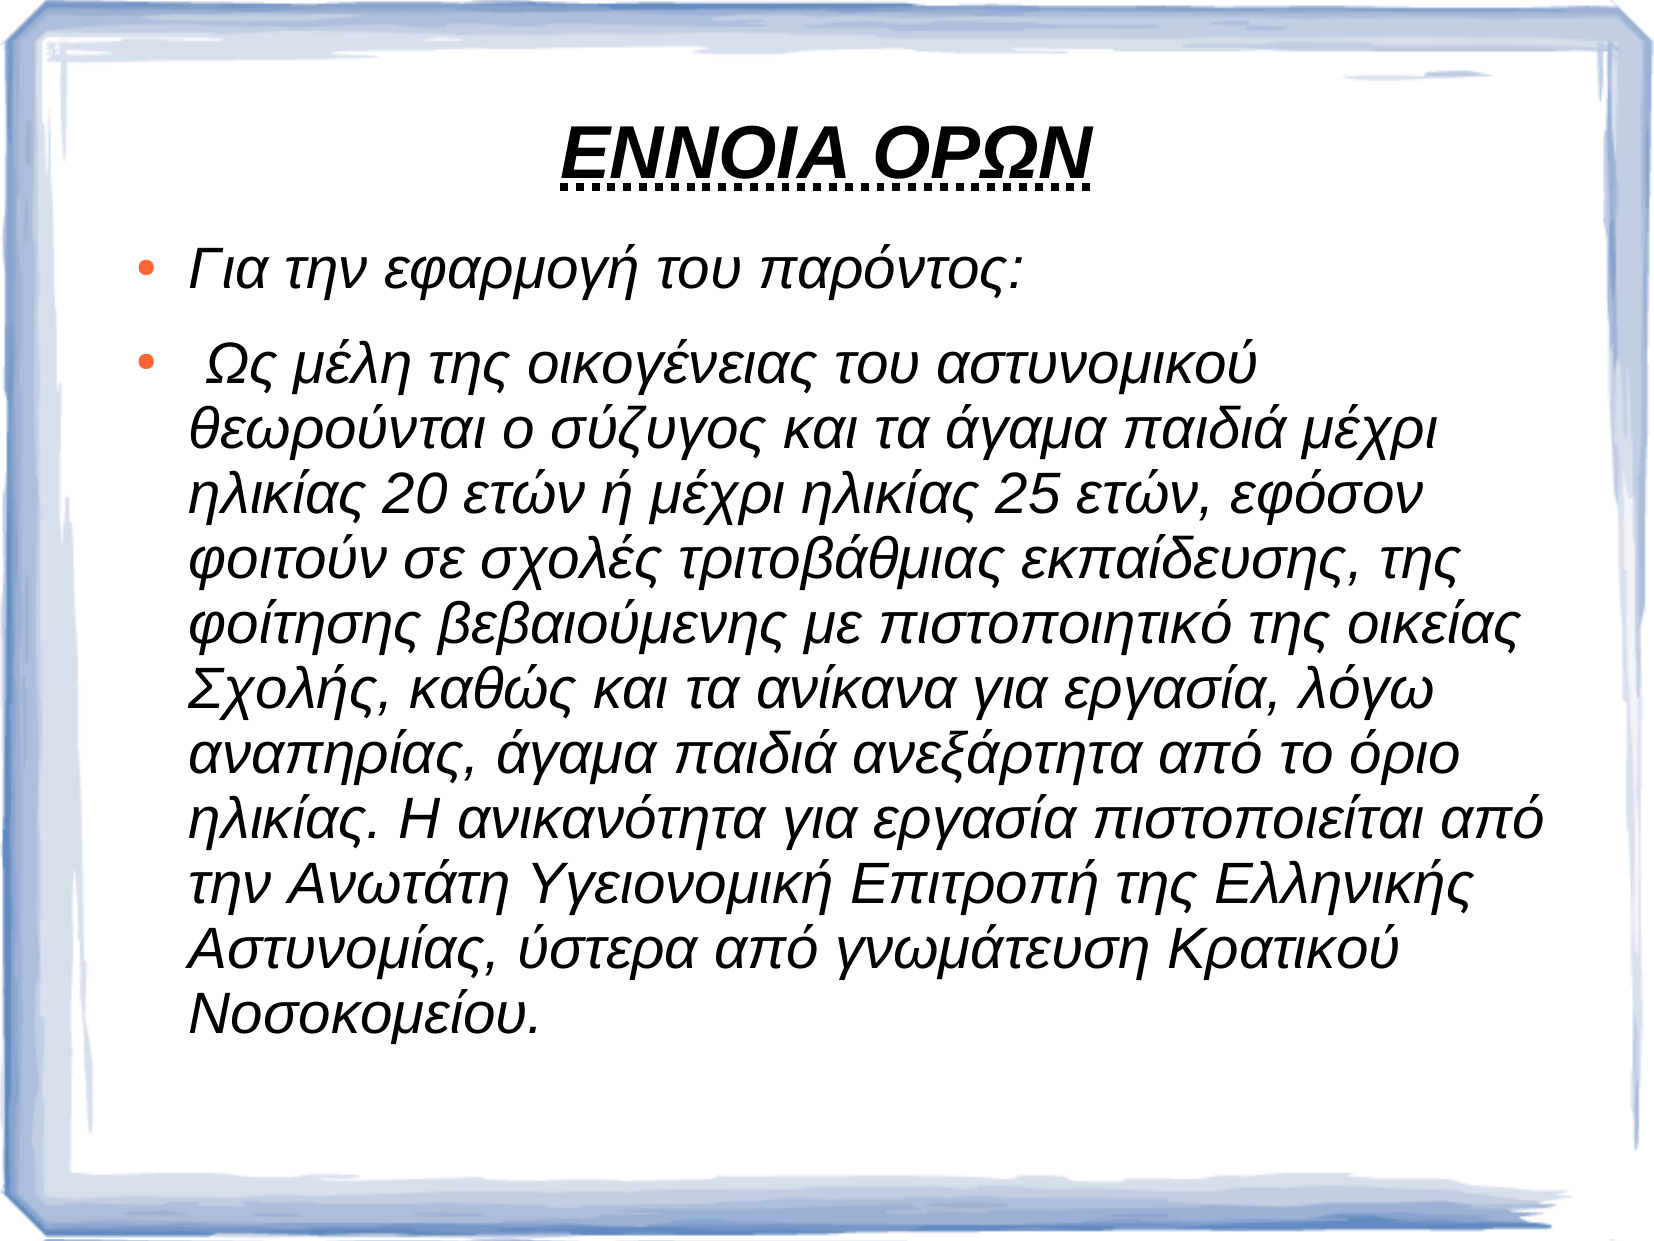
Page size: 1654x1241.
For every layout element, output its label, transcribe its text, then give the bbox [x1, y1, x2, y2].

title ΕΝΝΟΙΑ ΟΡΩΝ [82, 49, 1571, 257]
picture [0, 0, 1654, 1241]
list Για την εφαρμογή του παρόντος: Ως μέλη της οικογένειας του αστυνομικού θεωρούνται ο σύζυγος και τα άγαμα παιδιά μέχρι ηλικίας 20 ετών ή μέχρι ηλικίας 25 ετών, εφόσον φοιτούν σε σχολές τριτοβάθμιας εκπαίδευσης, της φοίτησης βεβαιούμενης με πιστοποιητικό της οικείας Σχολής, καθώς και τα ανίκανα για εργασία, λόγω αναπηρίας, άγαμα παιδιά ανεξάρτητα από το όριο ηλικίας. Η ανικανότητα για εργασία πιστοποιείται από την Ανωτάτη Υγειονομική Επιτροπή της Ελληνικής Αστυνομίας, ύστερα από γνωμάτευση Κρατικού Νοσοκομείου. [118, 236, 1571, 1146]
